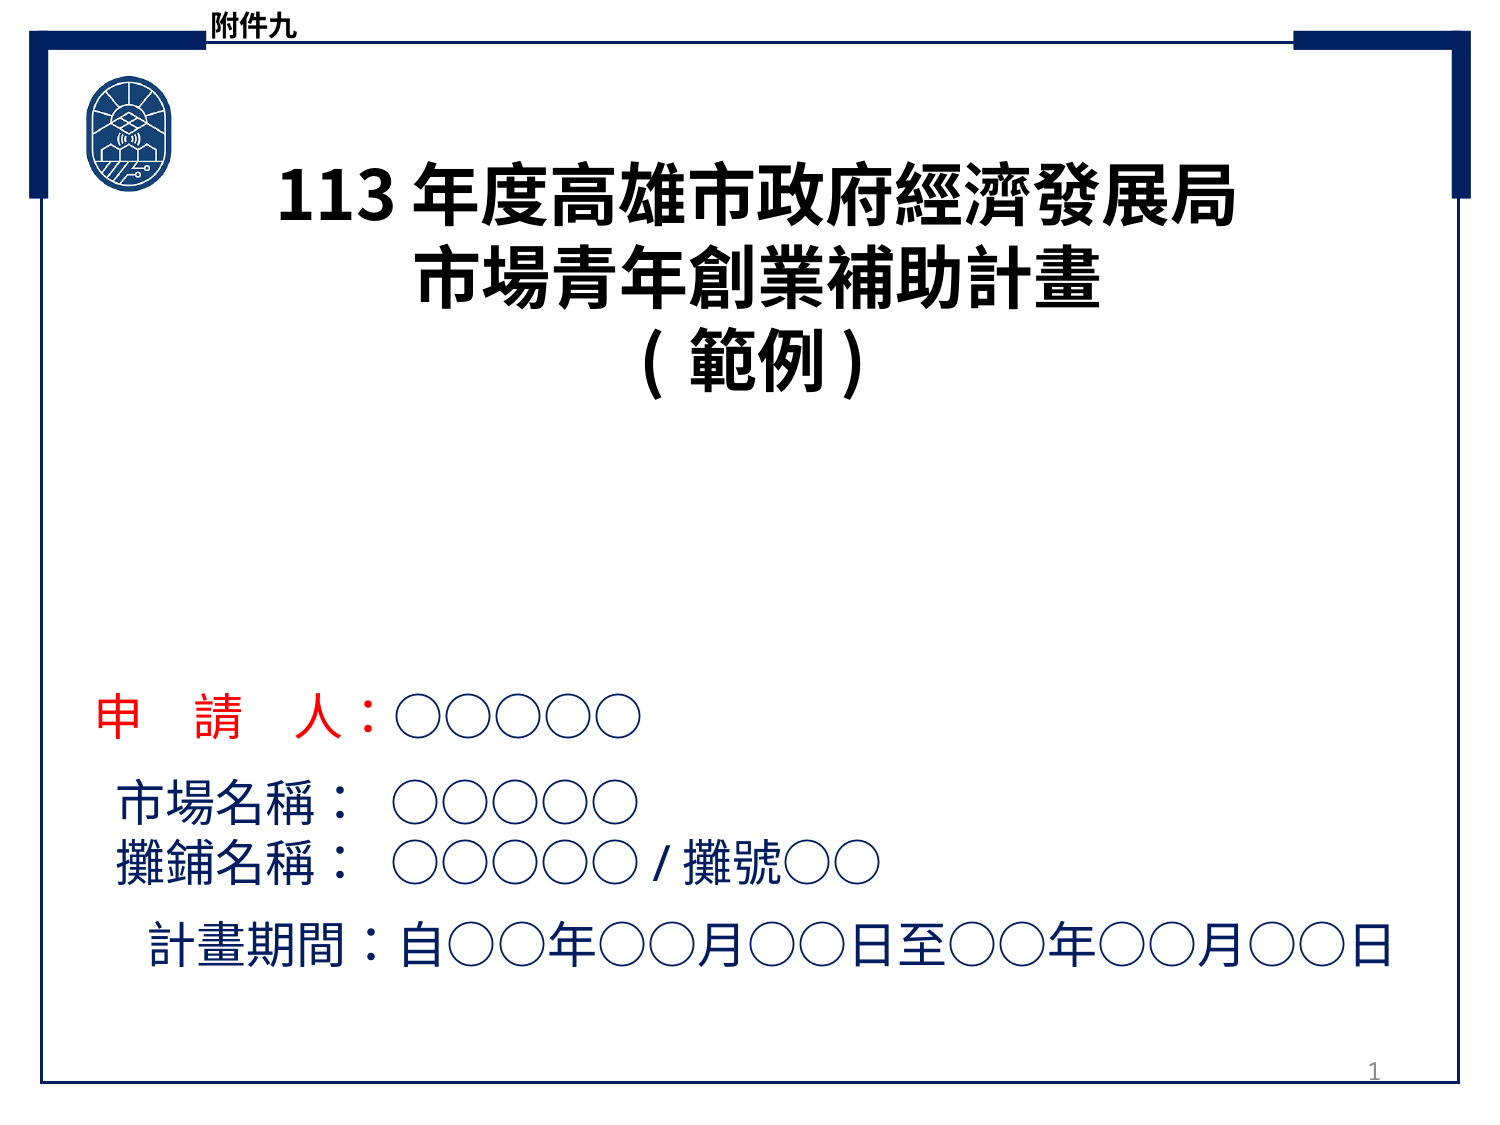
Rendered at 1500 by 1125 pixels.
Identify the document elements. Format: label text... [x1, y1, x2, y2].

picture [50, 55, 207, 212]
text_box 市場名稱： ○○○○○ 攤鋪名稱： ○○○○○/攤號○○ [100, 763, 1247, 899]
title 113年度高雄市政府經濟發展局 市場青年創業補助計畫 (範例) [194, 143, 1320, 410]
text_box 申 請 人：○○○○○ [77, 677, 659, 754]
text_box 附件九 [195, 0, 313, 50]
slide_number <編號> [1059, 1042, 1397, 1103]
text_box 計畫期間：自○○年○○月○○日至○○年○○月○○日 [131, 906, 1413, 982]
